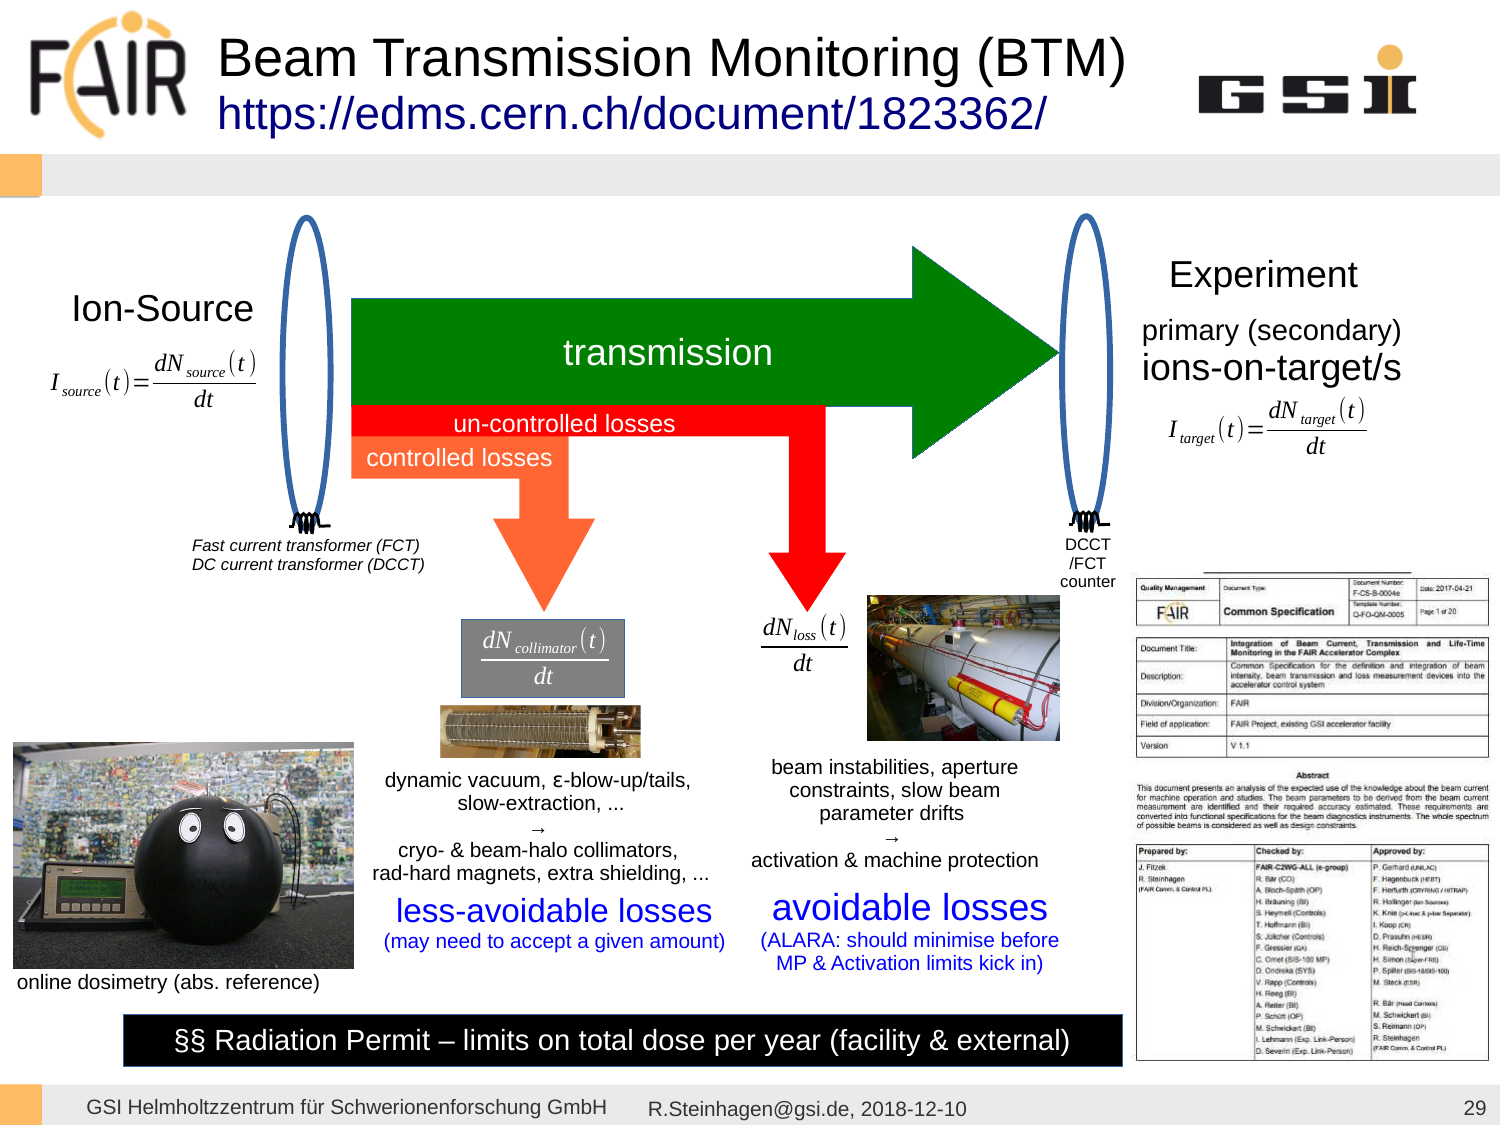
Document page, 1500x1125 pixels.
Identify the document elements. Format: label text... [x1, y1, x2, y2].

text_box DCCT /FCT counter [1045, 527, 1131, 599]
picture [867, 595, 1060, 741]
picture [1130, 572, 1496, 1067]
text_box controlled losses [351, 437, 571, 480]
text_box Experiment [1154, 246, 1374, 303]
text_box [745, 405, 847, 612]
picture [30, 9, 187, 141]
title Beam Transmission Monitoring (BTM) https://edms.cern.ch/document/1823362/ [217, 20, 1180, 147]
text_box less-avoidable losses (may need to accept a given amount) [362, 885, 747, 961]
text_box un-controlled losses [438, 401, 745, 445]
chart [1160, 395, 1374, 460]
chart [473, 625, 616, 689]
picture [1197, 42, 1419, 117]
picture [13, 742, 354, 969]
text_box primary (secondary) ions-on-target/s [1127, 306, 1418, 397]
text_box [461, 619, 625, 698]
text_box online dosimetry (abs. reference) [2, 963, 336, 1002]
text_box [492, 480, 596, 613]
text_box Fast current transformer (FCT) DC current transformer (DCCT) [177, 529, 440, 582]
text_box avoidable losses (ALARA: should minimise before MP & Activation limits kick in) [739, 879, 1081, 983]
chart [43, 348, 264, 413]
chart [753, 612, 855, 676]
text_box dynamic vacuum, ε-blow-up/tails, slow-extraction, ... → cryo- & beam-halo collimators, rad-hard magnets, extra shielding, ... [357, 760, 739, 924]
text_box Ion-Source [56, 279, 270, 337]
text_box [351, 405, 438, 437]
text_box §§ Radiation Permit – limits on total dose per year (facility & external) [123, 1014, 1123, 1067]
text_box beam instabilities, aperture constraints, slow beam parameter drifts → activation & machine protection [736, 747, 1076, 881]
text_box transmission [351, 246, 1059, 459]
picture [440, 705, 641, 758]
